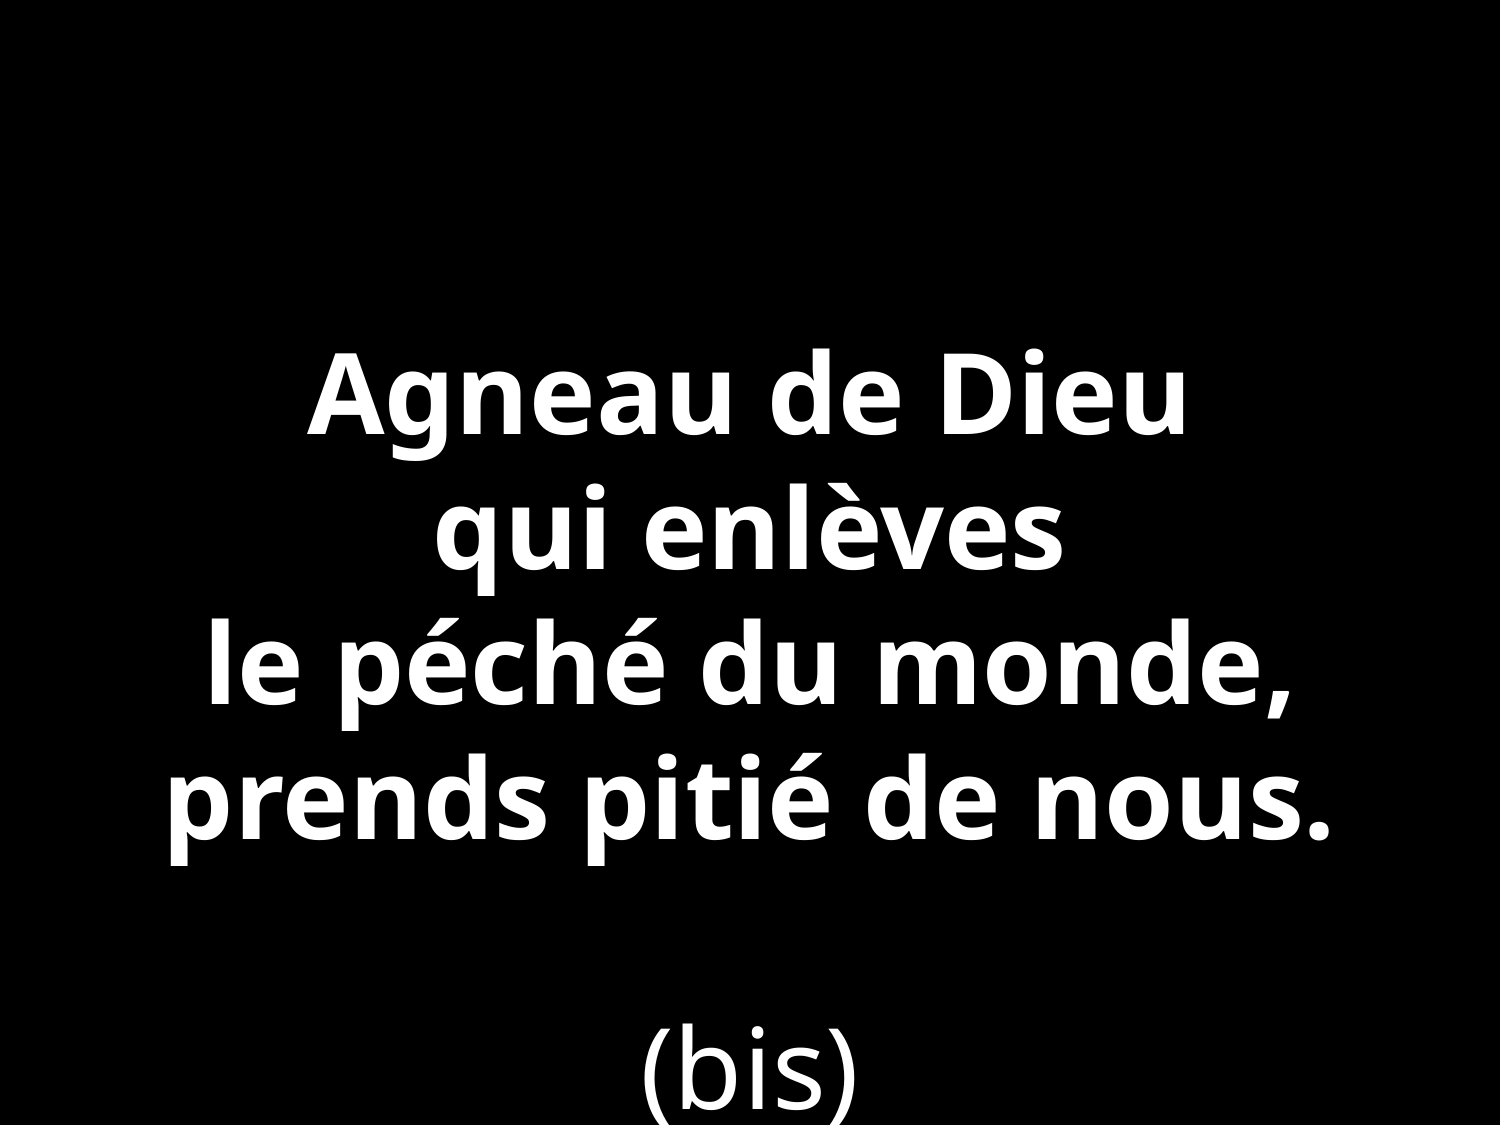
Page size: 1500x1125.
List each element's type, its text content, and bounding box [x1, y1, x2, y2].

text_box Agneau de Dieu qui enlèves le péché du monde, prends pitié de nous. (bis) [0, 314, 1500, 839]
